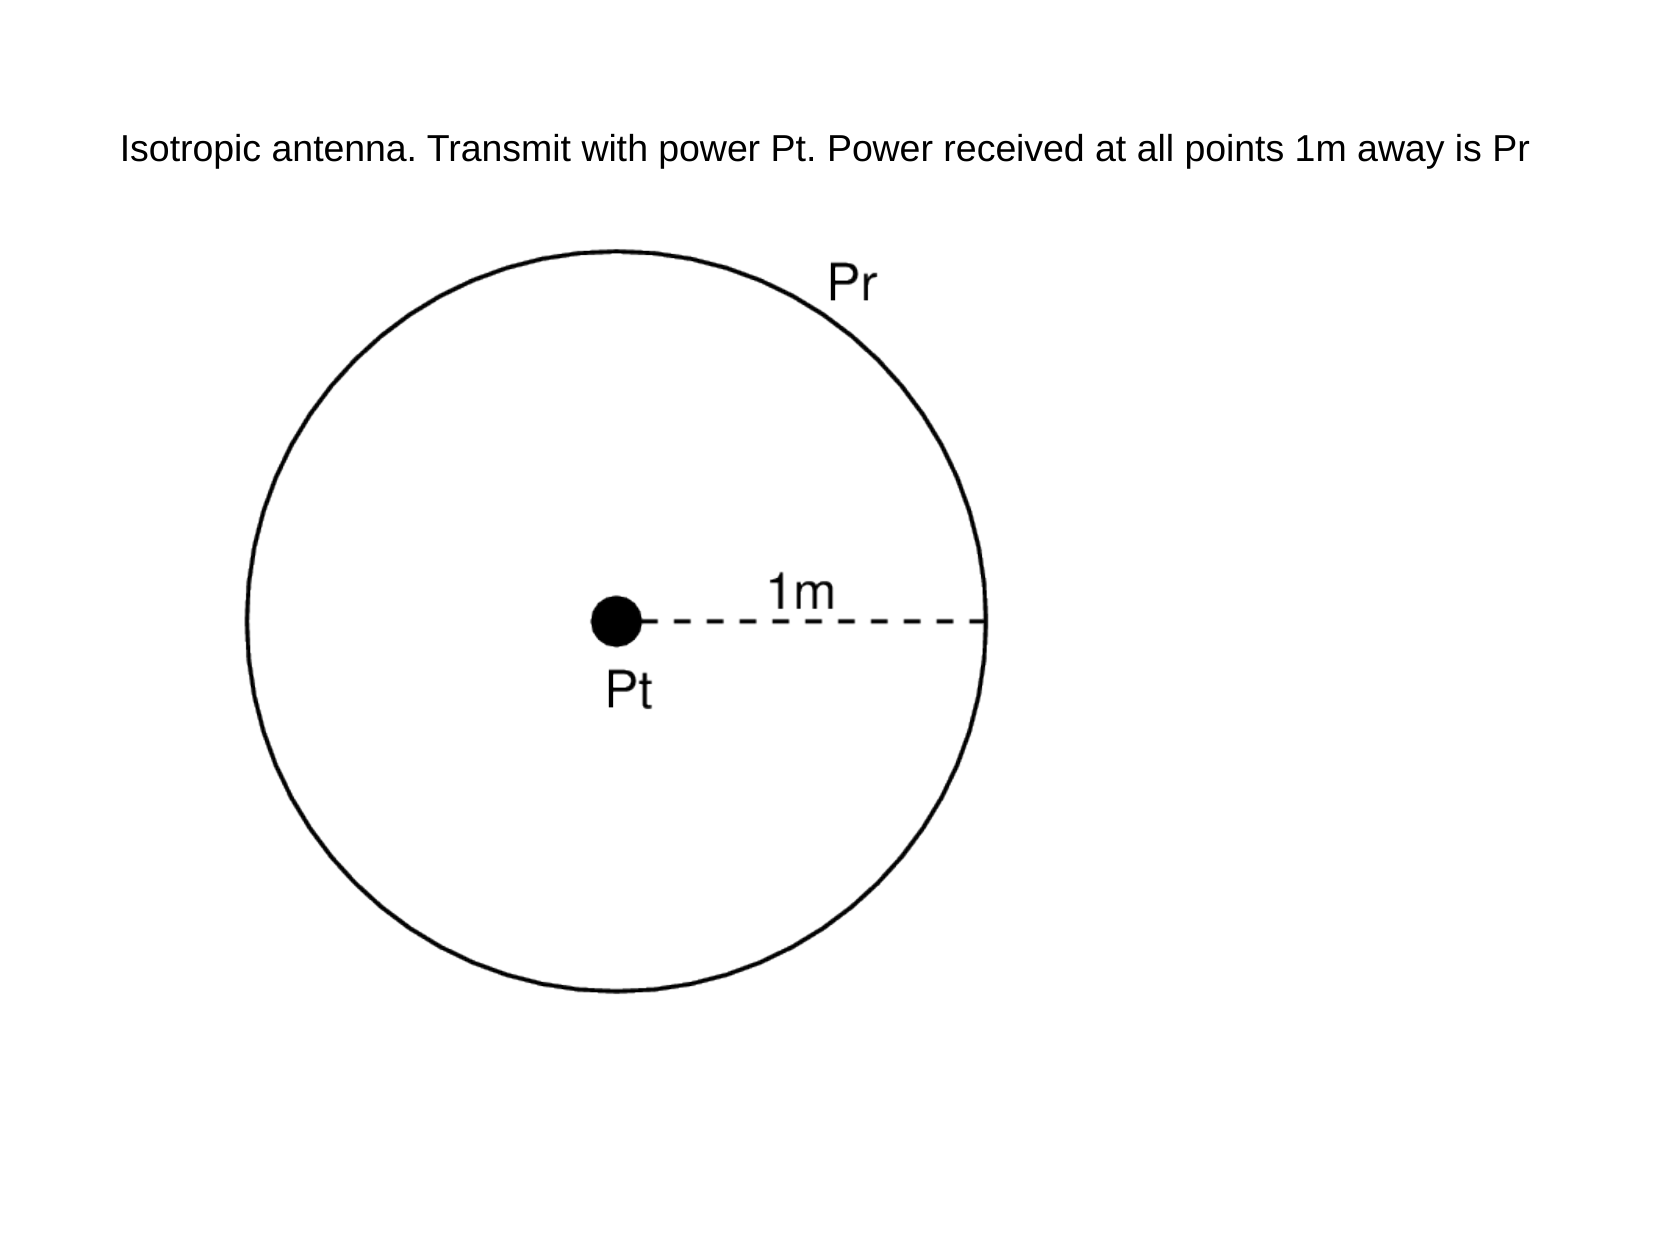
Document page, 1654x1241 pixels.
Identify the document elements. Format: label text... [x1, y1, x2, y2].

text_box Isotropic antenna. Transmit with power Pt. Power received at all points 1m away is Pr [105, 120, 1546, 177]
picture [243, 243, 1411, 996]
